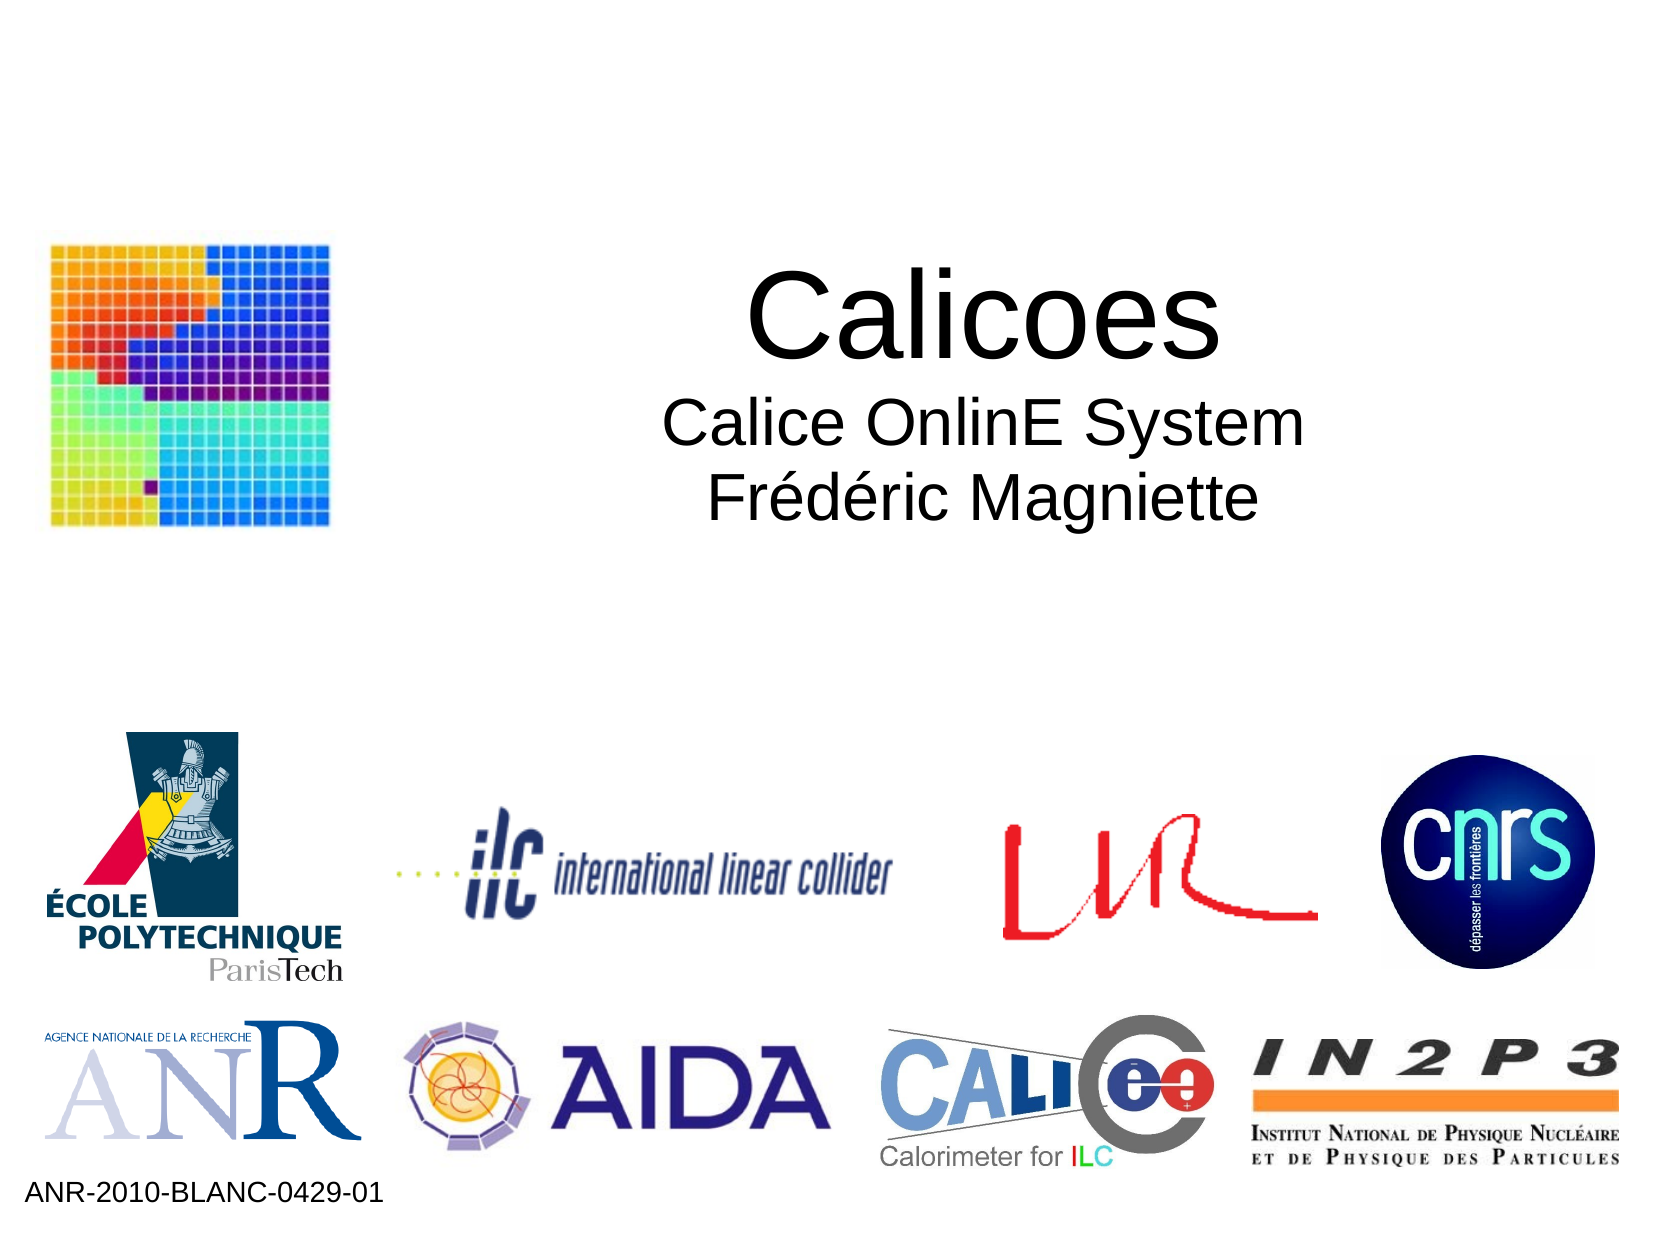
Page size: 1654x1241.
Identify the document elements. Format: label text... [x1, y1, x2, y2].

picture [35, 1013, 367, 1146]
picture [47, 732, 343, 981]
picture [1251, 1039, 1619, 1170]
picture [1381, 755, 1595, 969]
text_box ANR-2010-BLANC-0429-01 [0, 1168, 410, 1217]
picture [1003, 814, 1318, 943]
picture [377, 1003, 851, 1170]
picture [35, 230, 348, 544]
text_box Calicoes Calice OnlinE System Frédéric Magniette [420, 224, 1548, 556]
picture [389, 803, 898, 922]
picture [875, 1008, 1217, 1170]
